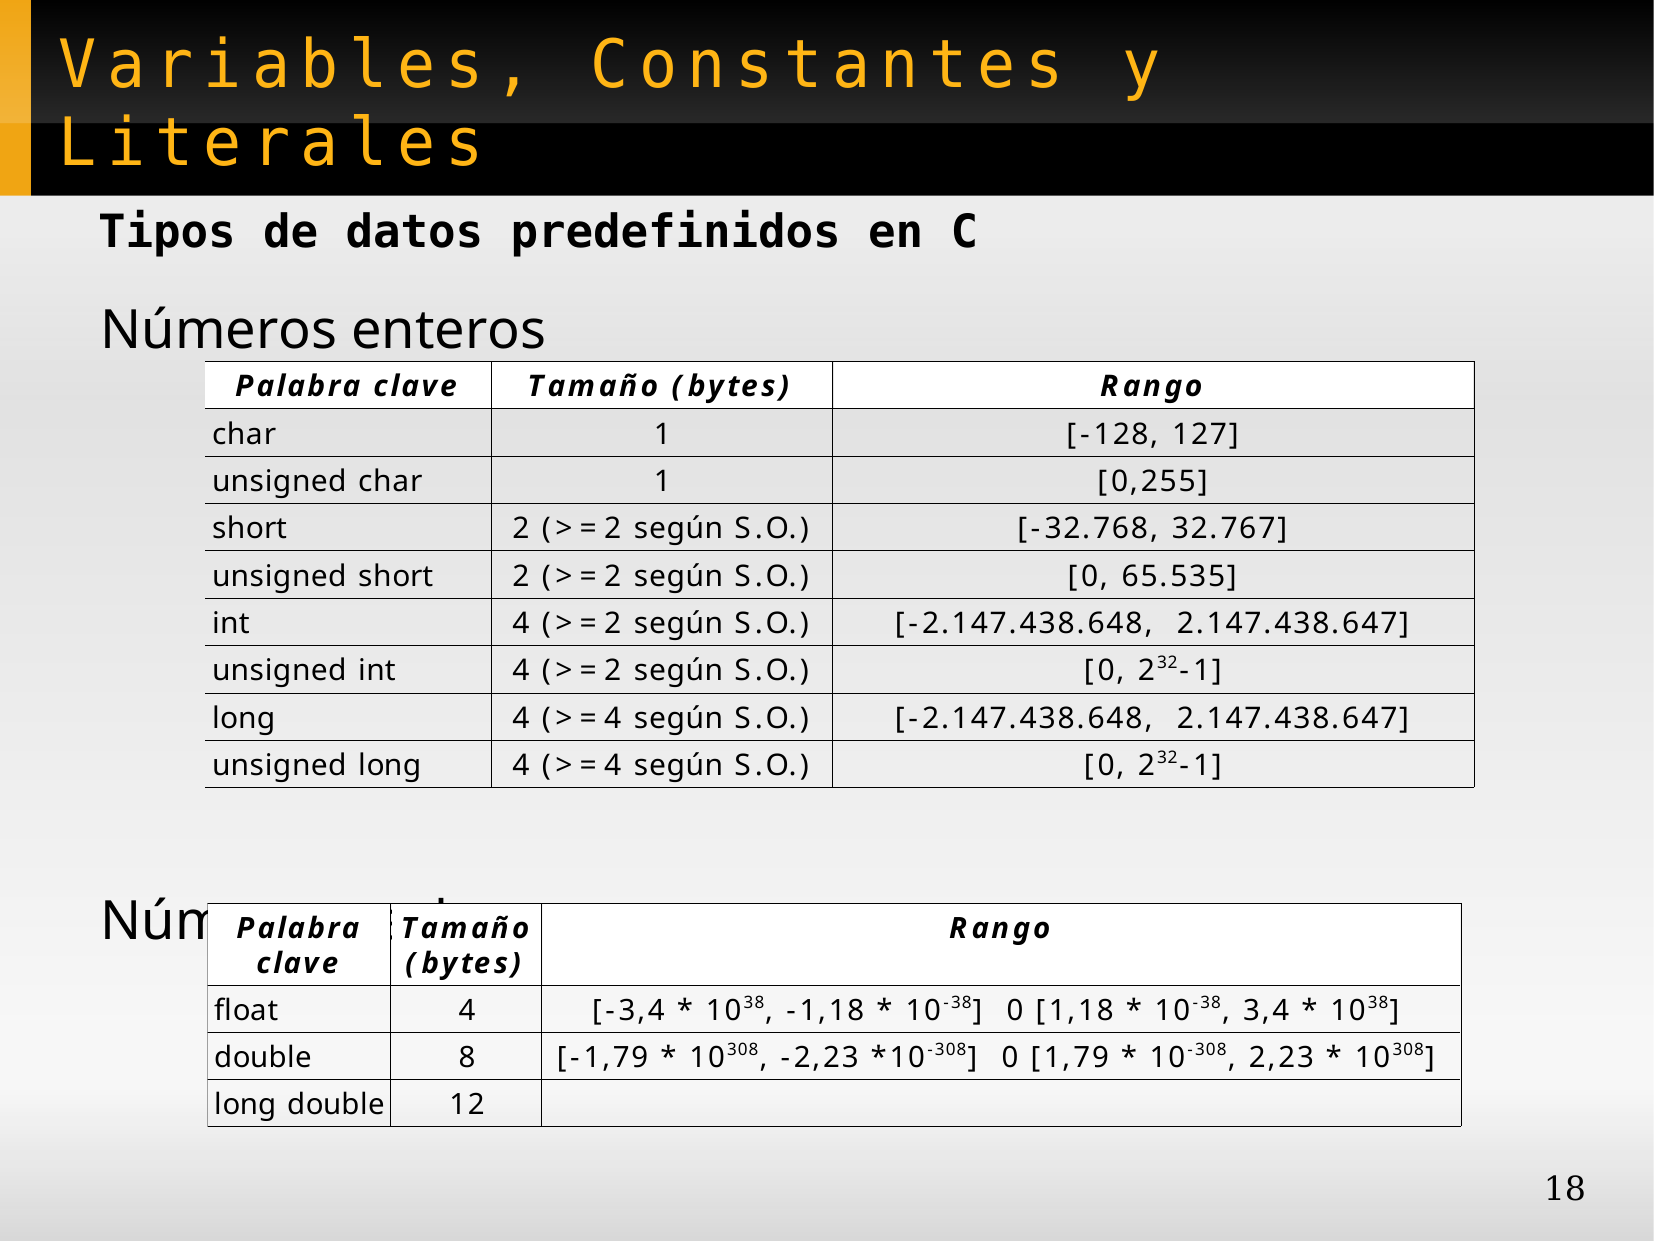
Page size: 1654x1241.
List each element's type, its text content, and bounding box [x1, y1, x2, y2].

title Variables, Constantes y Literales [59, 25, 1506, 182]
chart [207, 902, 1477, 1152]
text_box Tipos de datos predefinidos en C [83, 197, 993, 266]
list Números enteros Números reales (Para ver los rangos, mirar /usr/include/limits.h) [82, 290, 1571, 1205]
picture [0, 0, 1654, 1241]
chart [205, 361, 1534, 868]
